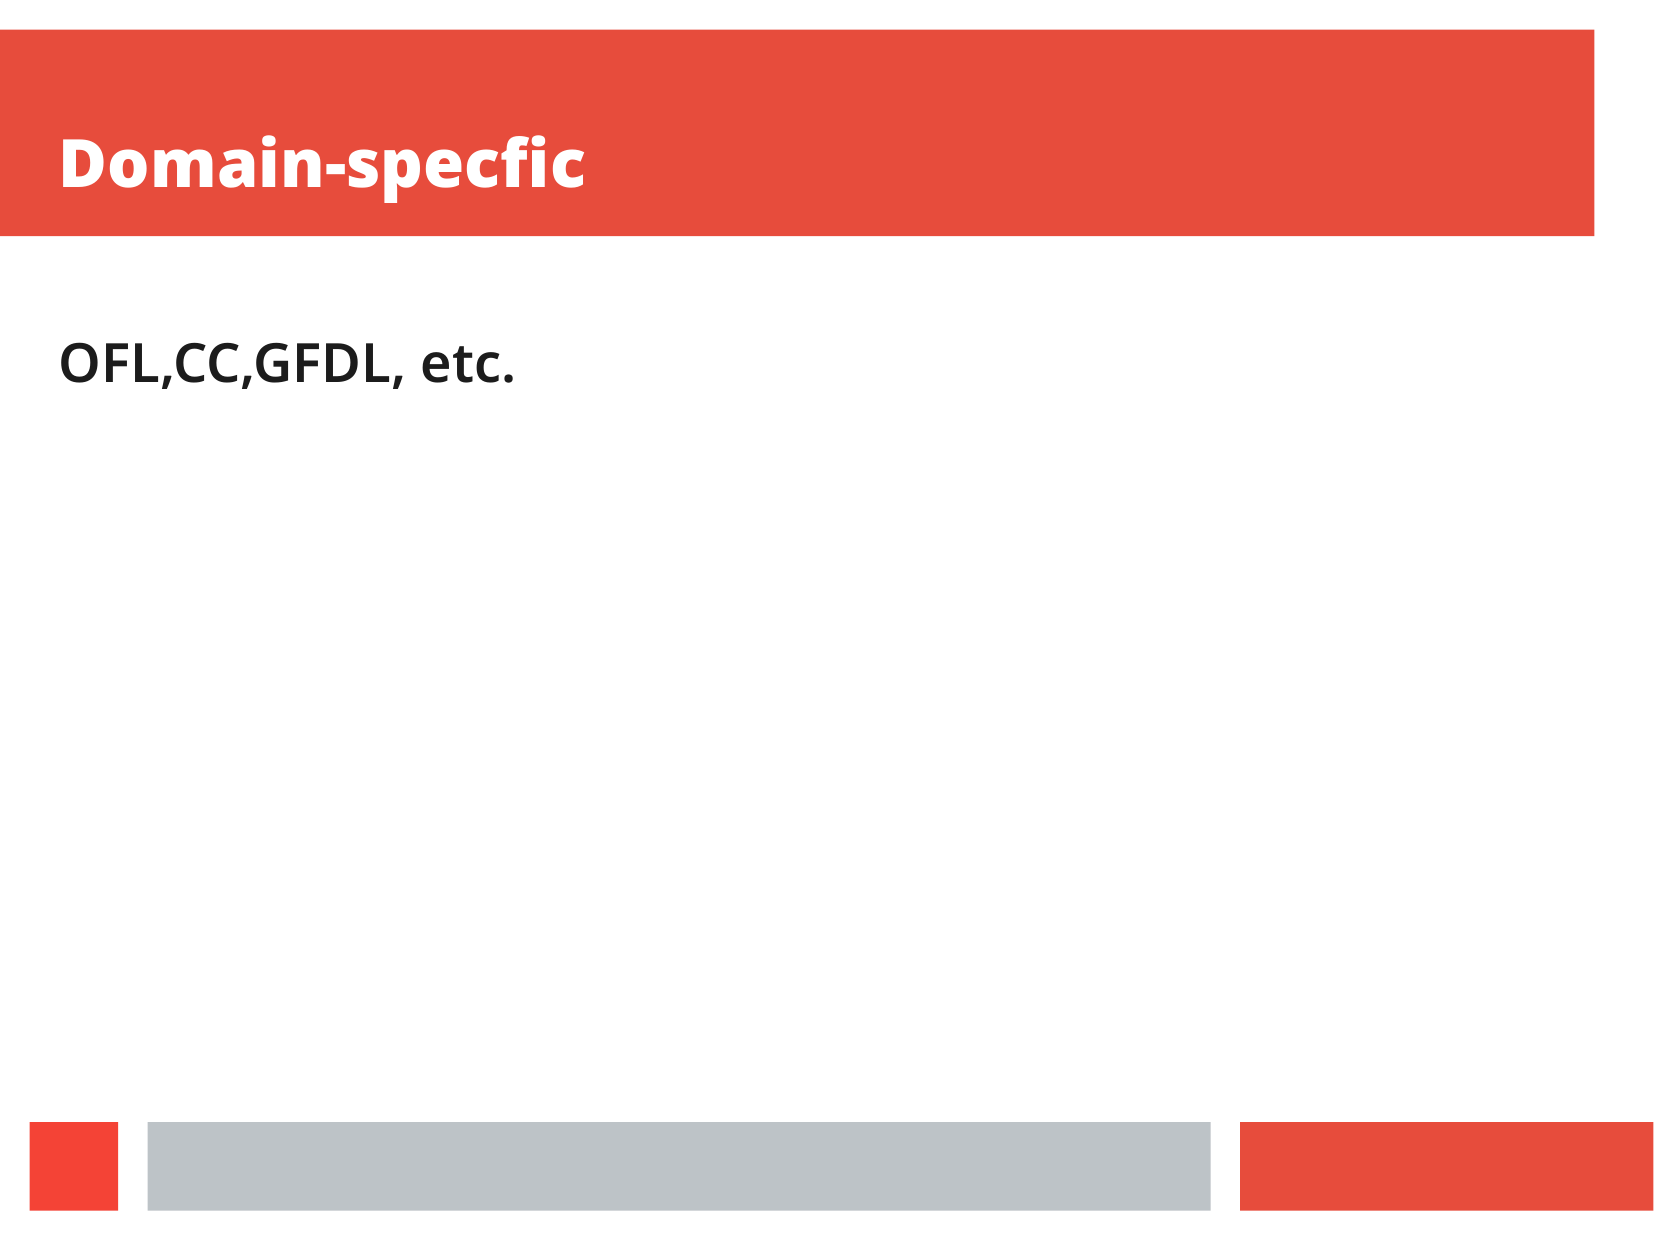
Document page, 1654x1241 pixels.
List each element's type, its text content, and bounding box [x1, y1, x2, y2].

title Domain-specfic [59, 59, 1595, 207]
list OFL,CC,GFDL, etc. [59, 324, 1565, 1093]
